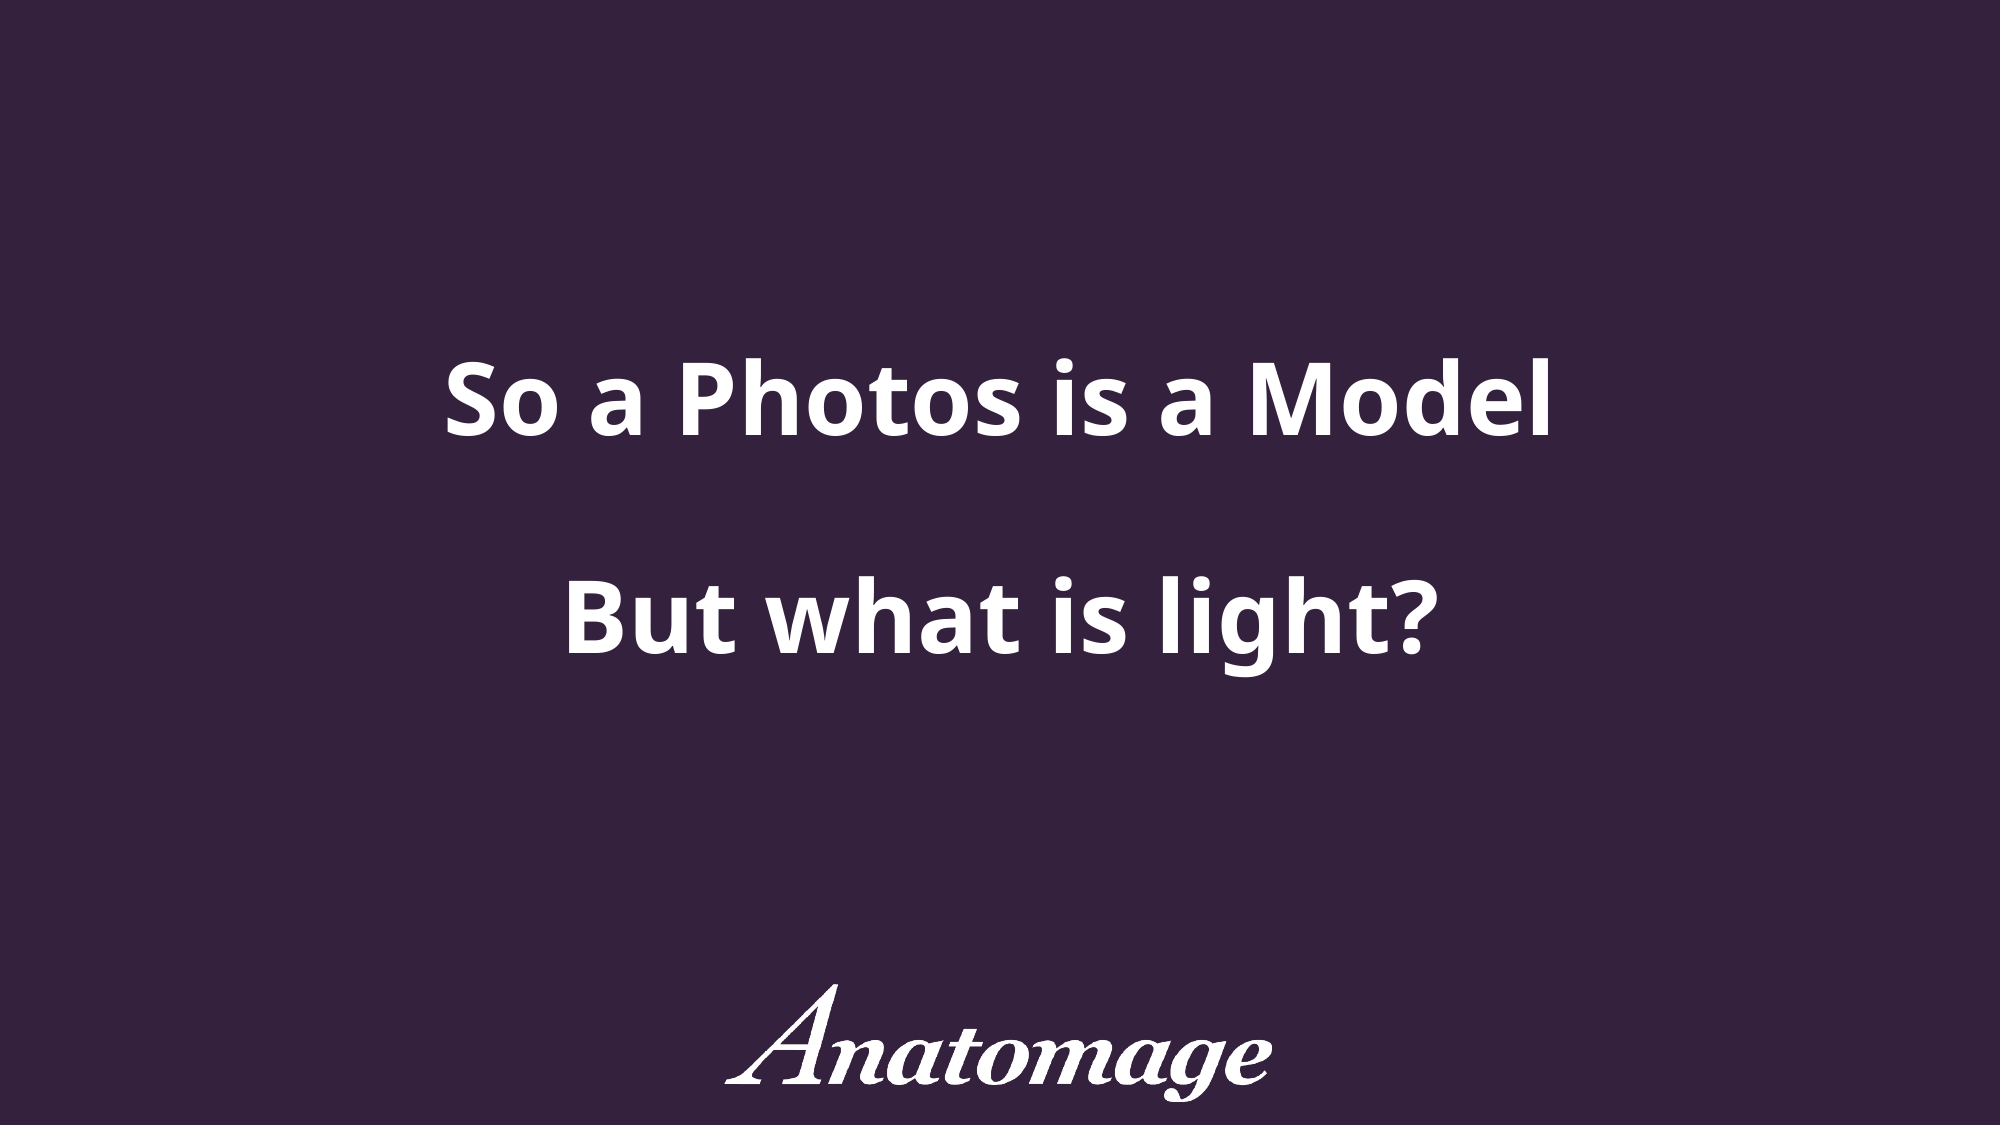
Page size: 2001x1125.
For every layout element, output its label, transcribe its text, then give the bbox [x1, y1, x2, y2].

text_box [0, 974, 2000, 1125]
picture [724, 984, 1272, 1102]
text_box So a Photos is a Model But what is light? [0, 340, 2000, 684]
